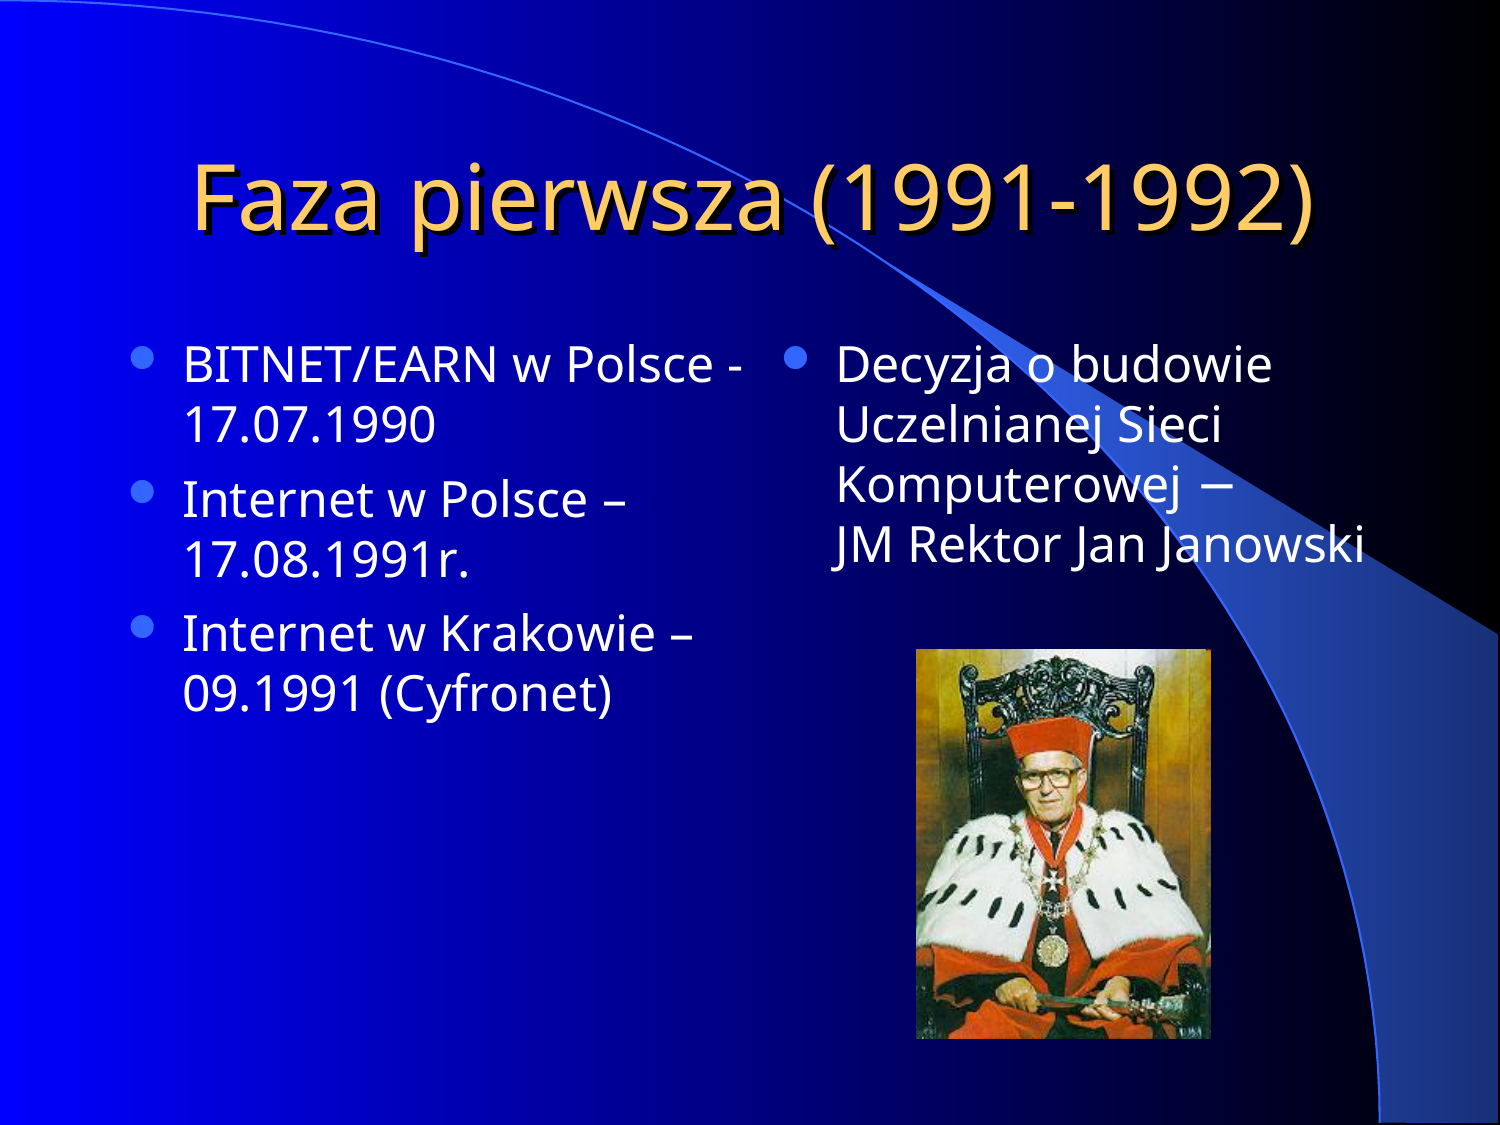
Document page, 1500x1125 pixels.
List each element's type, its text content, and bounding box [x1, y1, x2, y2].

picture [916, 649, 1211, 1039]
list BITNET/EARN w Polsce - 17.07.1990 Internet w Polsce – 17.08.1991r. Internet w Krakowie – 09.1991 (Cyfronet) [112, 324, 765, 1000]
title Faza pierwsza (1991-1992) [88, 68, 1418, 320]
list Decyzja o budowie Uczelnianej Sieci Komputerowej − JM Rektor Jan Janowski [765, 324, 1388, 1000]
